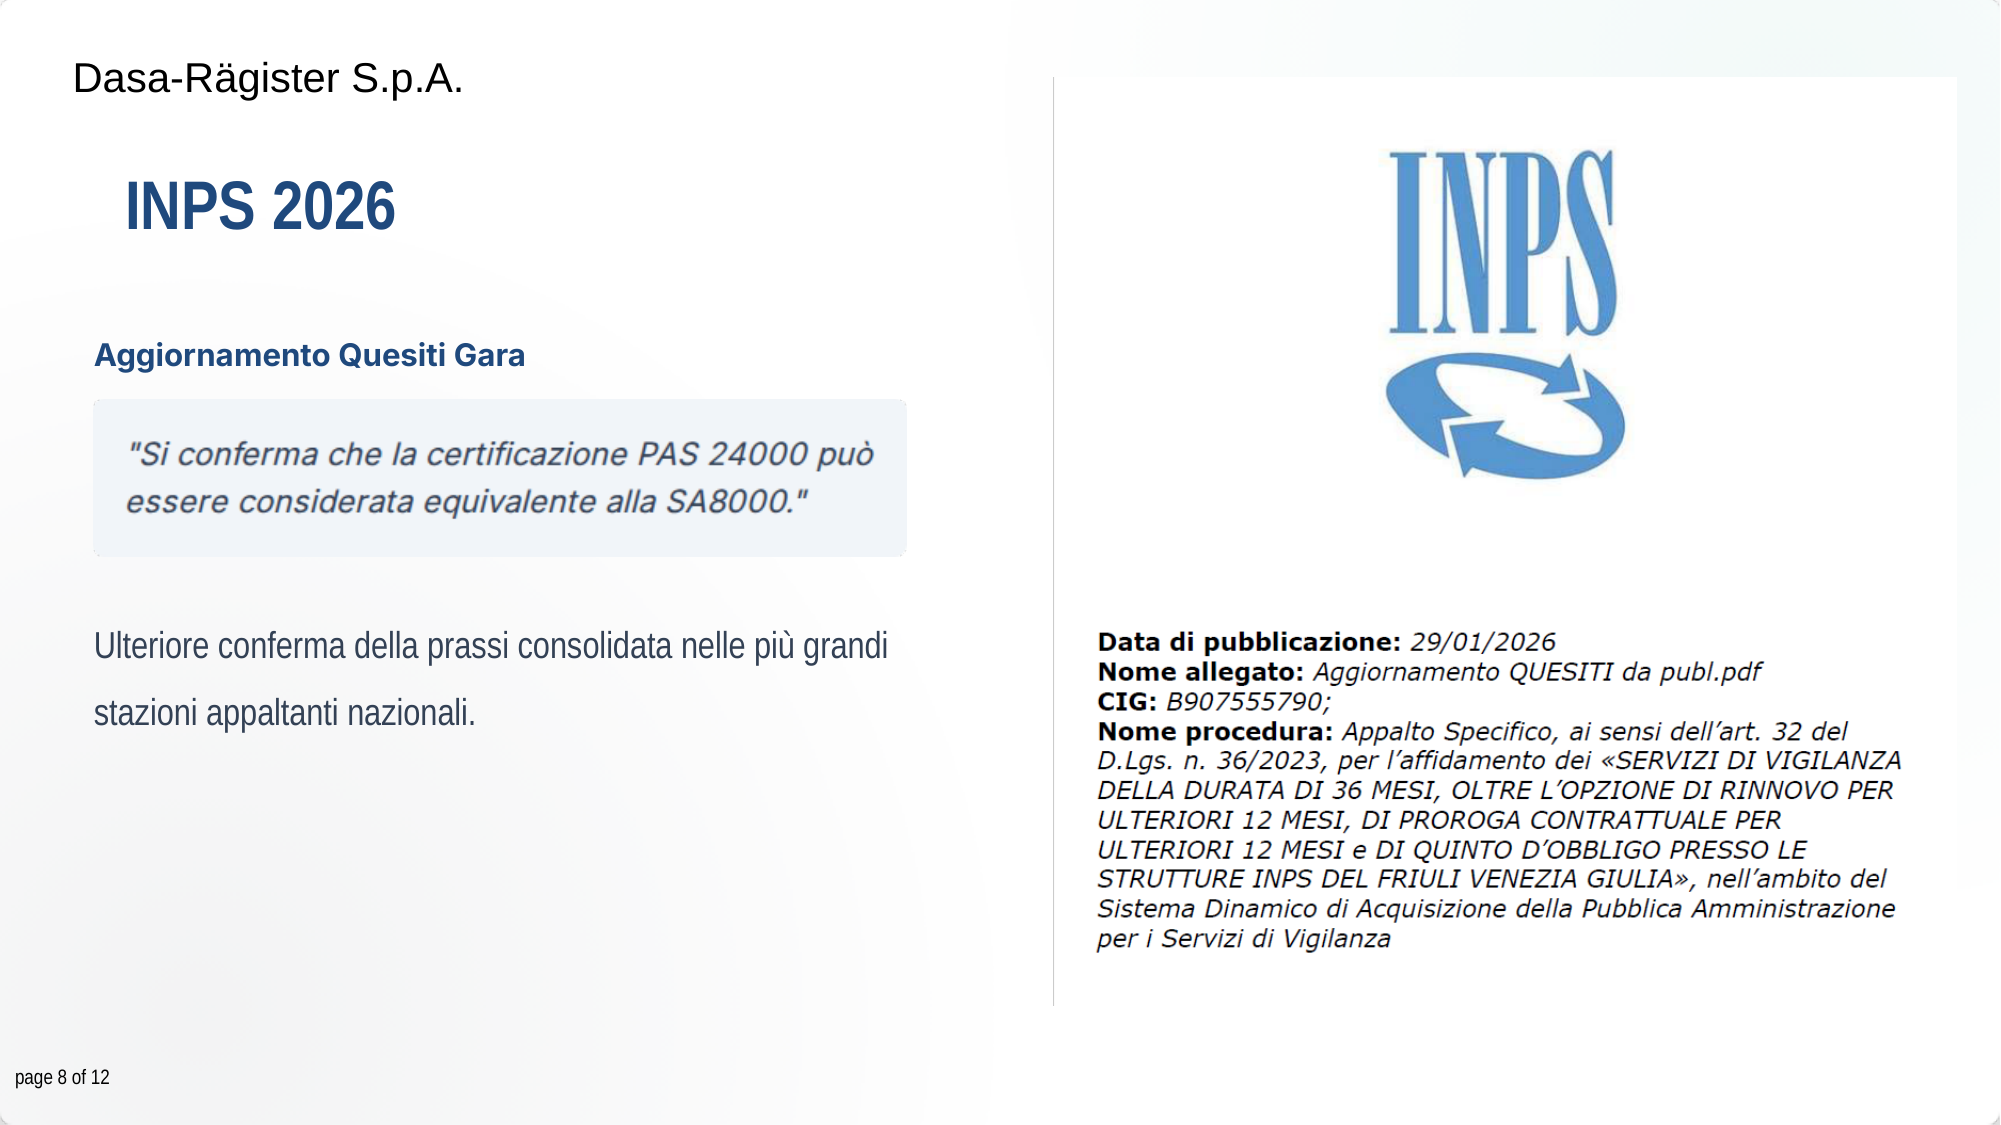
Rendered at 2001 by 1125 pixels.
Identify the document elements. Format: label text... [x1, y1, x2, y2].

text_box Dasa-Rägister S.p.A. [0, 0, 493, 117]
text_box page 8 of 12 [0, 994, 493, 1100]
text_box INPS 2026 [125, 160, 946, 243]
picture [0, 0, 2000, 1125]
text_box Aggiornamento Quesiti Gara [93, 316, 638, 374]
text_box Ulteriore conferma della prassi consolidata nelle più grandi stazioni appaltanti nazionali. [93, 598, 907, 734]
